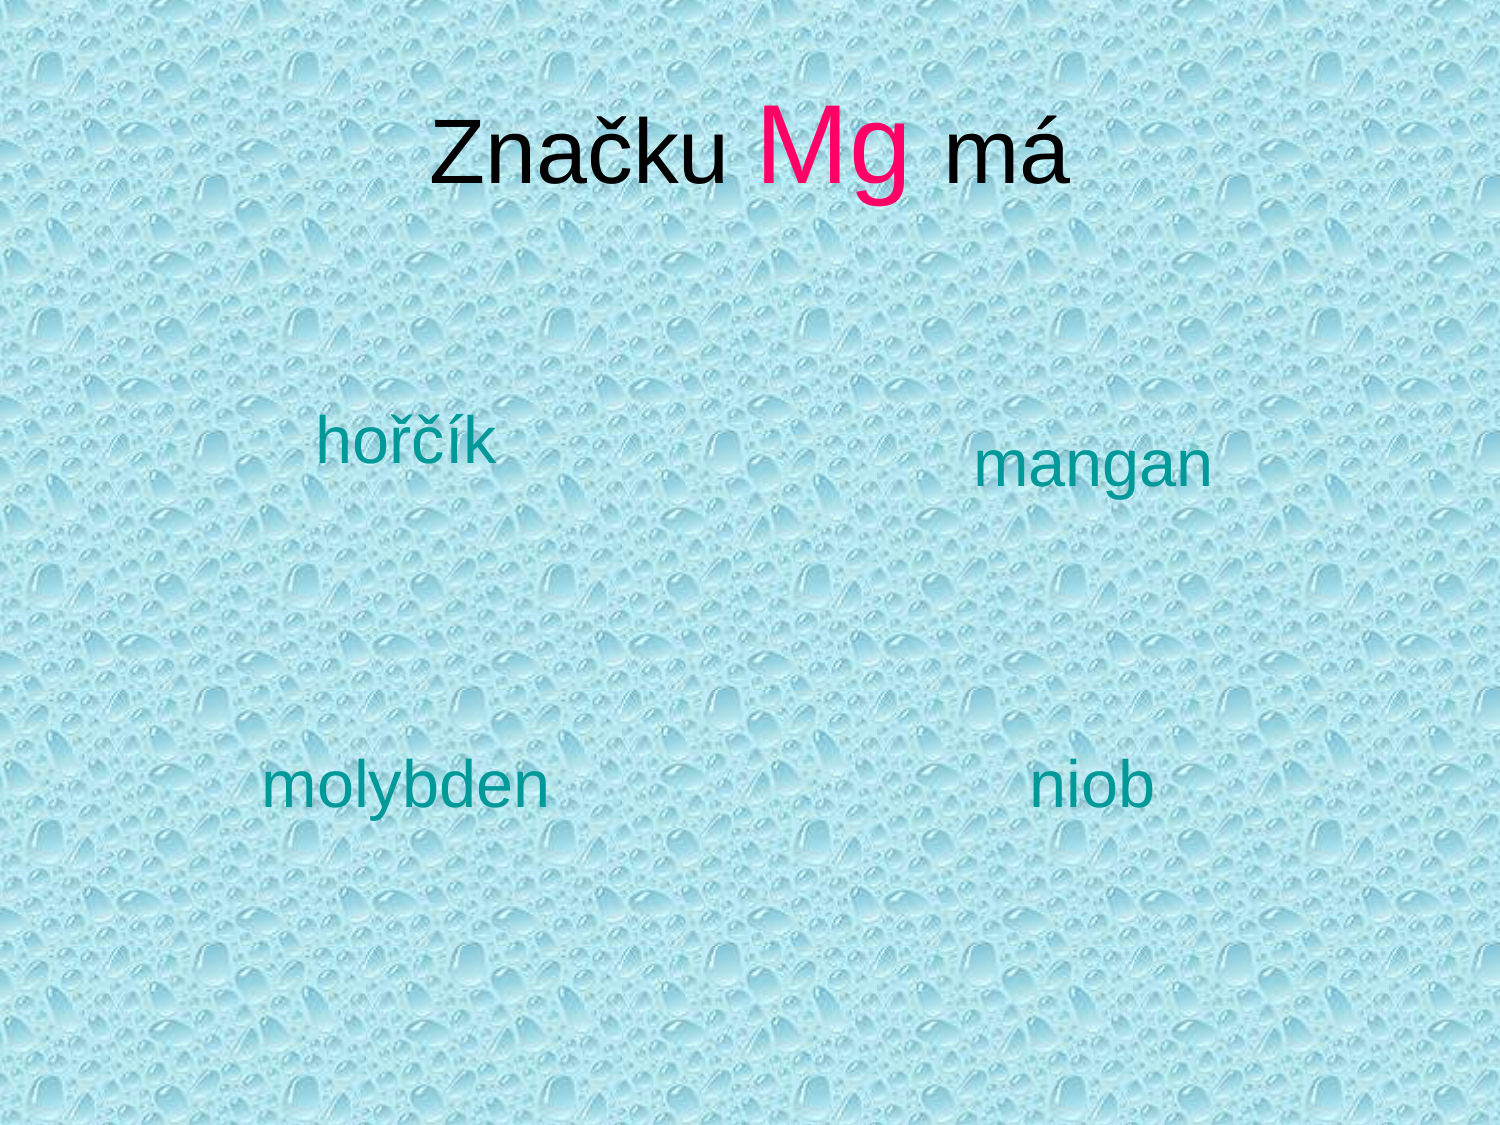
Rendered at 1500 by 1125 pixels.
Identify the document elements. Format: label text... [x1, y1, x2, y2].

title Značku Mg má [75, 45, 1426, 233]
table_header hořčík [75, 262, 737, 621]
table_header molybden [75, 646, 737, 1005]
table_header niob [763, 646, 1423, 1005]
picture [0, 0, 1500, 1125]
table_header mangan [763, 262, 1425, 621]
